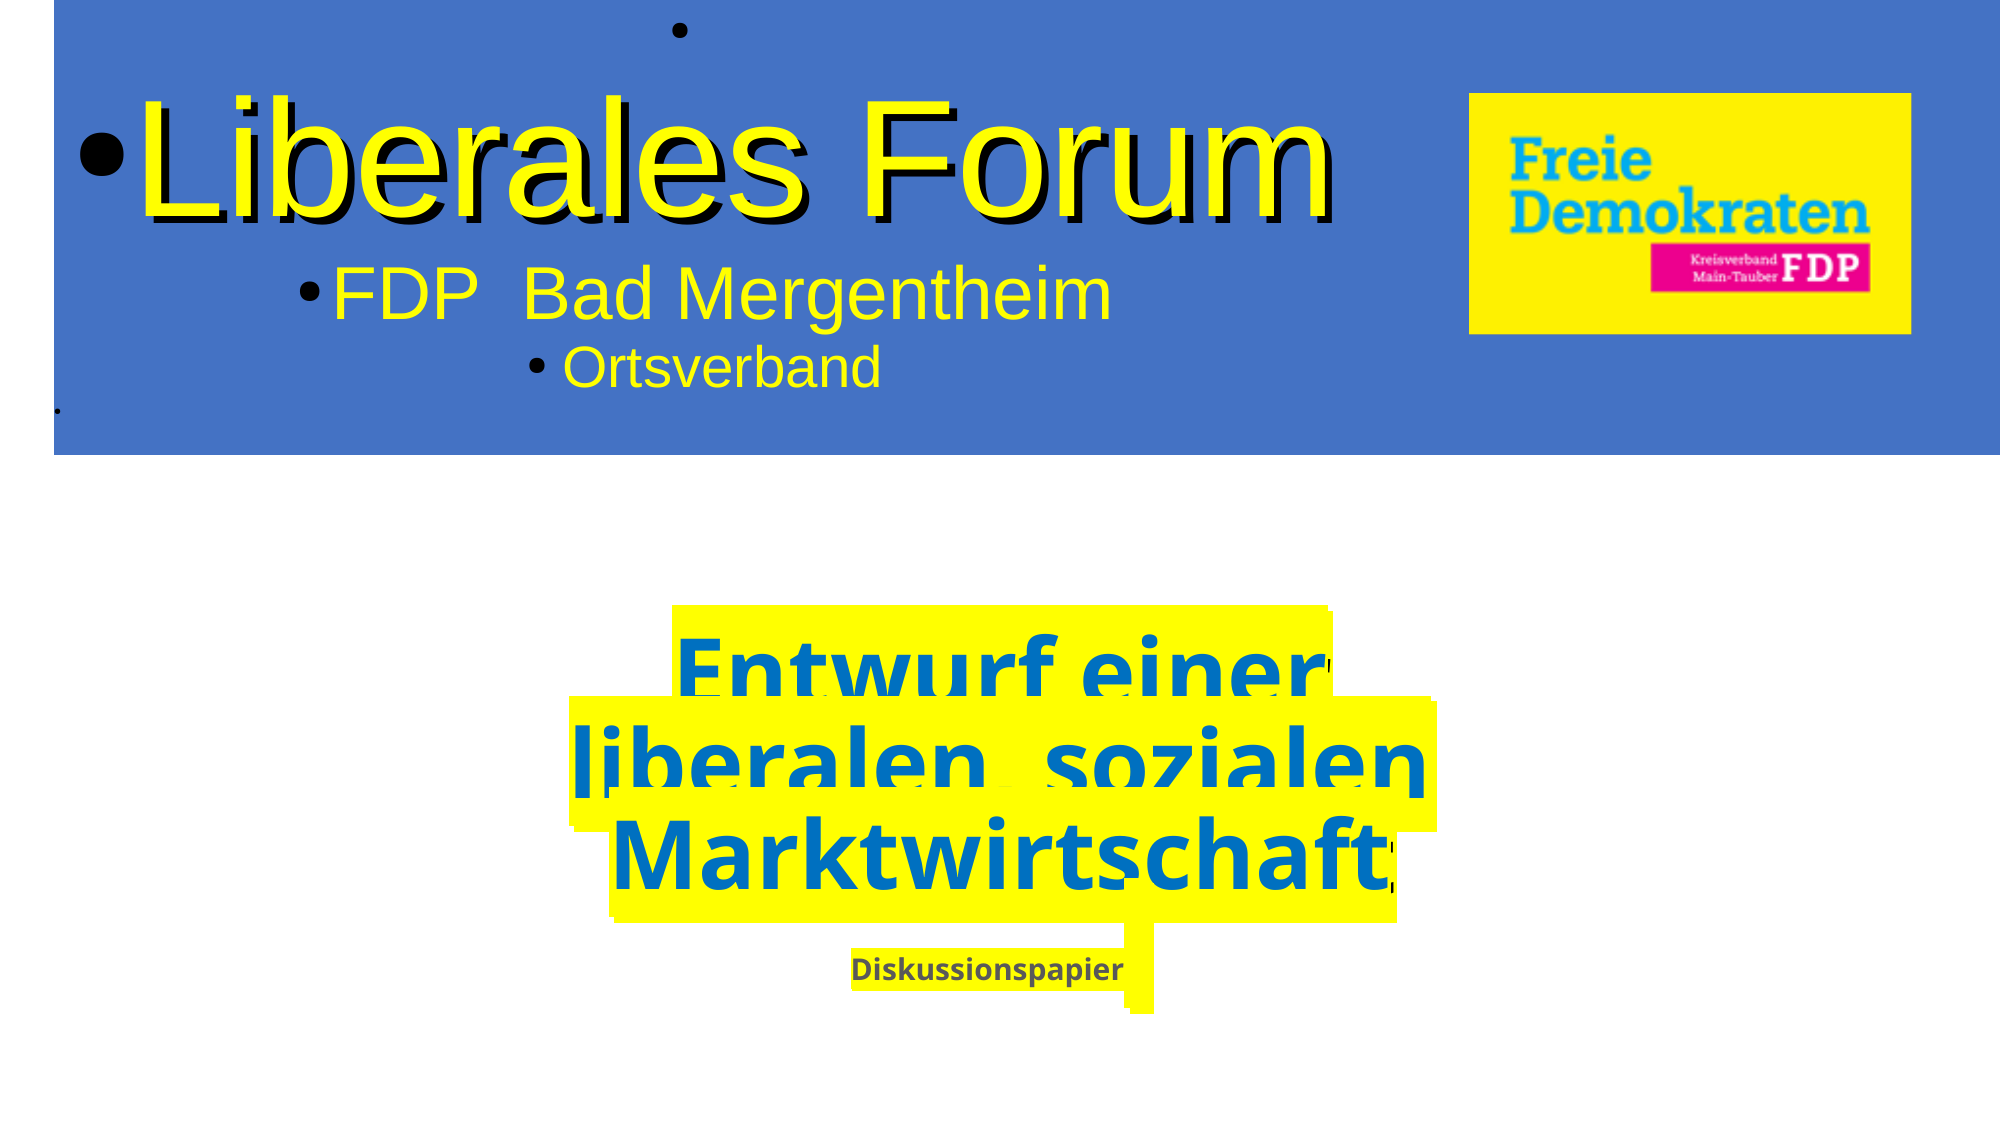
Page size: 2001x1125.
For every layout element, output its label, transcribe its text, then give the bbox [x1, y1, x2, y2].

text_box Entwurf einer liberalen, sozialen Marktwirtschaft Diskussionspapier [437, 627, 1563, 1011]
table_header Liberales Forum FDP Bad Mergentheim Ortsverband [54, 0, 1356, 455]
picture [1469, 93, 1914, 337]
table_header [1356, 0, 2000, 455]
